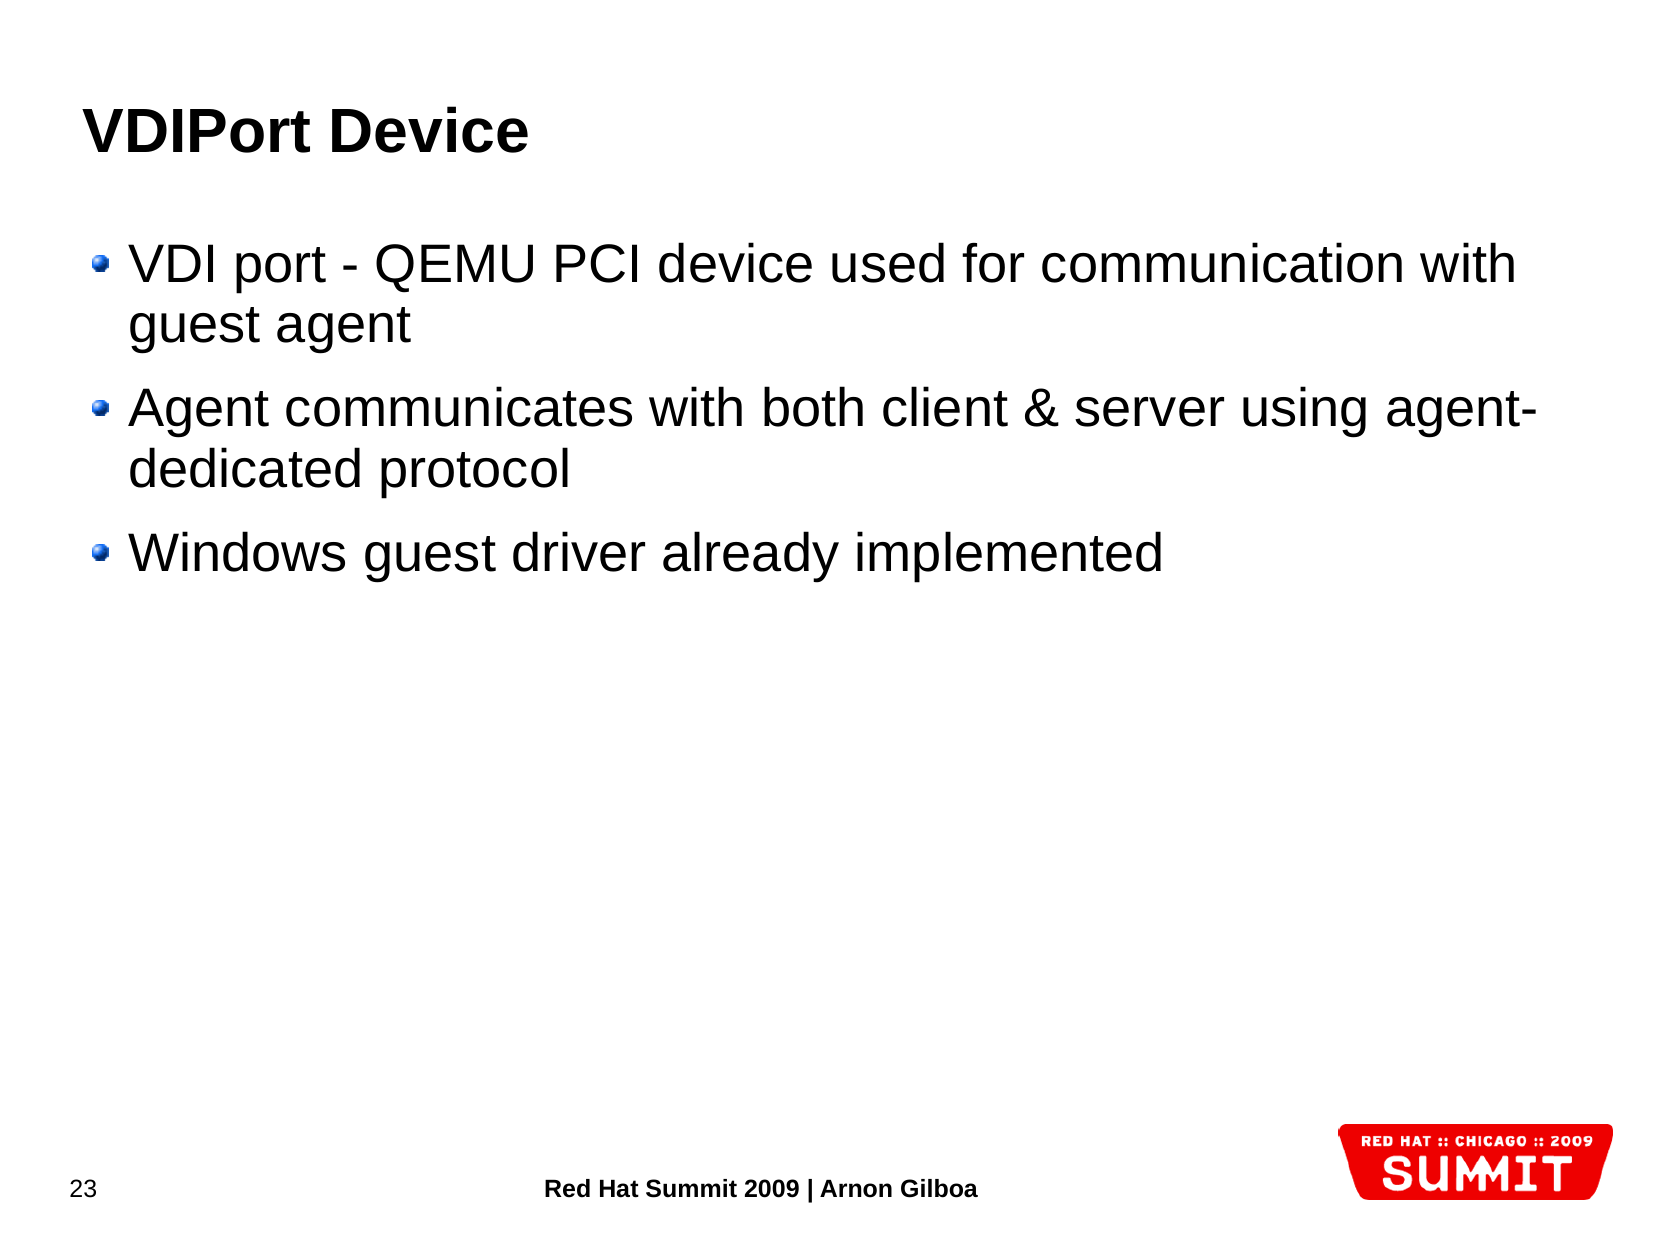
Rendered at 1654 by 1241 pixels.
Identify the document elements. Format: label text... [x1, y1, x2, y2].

title VDIPort Device [82, 37, 1571, 226]
picture [1338, 1124, 1613, 1200]
list VDI port - QEMU PCI device used for communication with guest agent Agent communicates with both client & server using agent-dedicated protocol Windows guest driver already implemented [57, 232, 1554, 1027]
